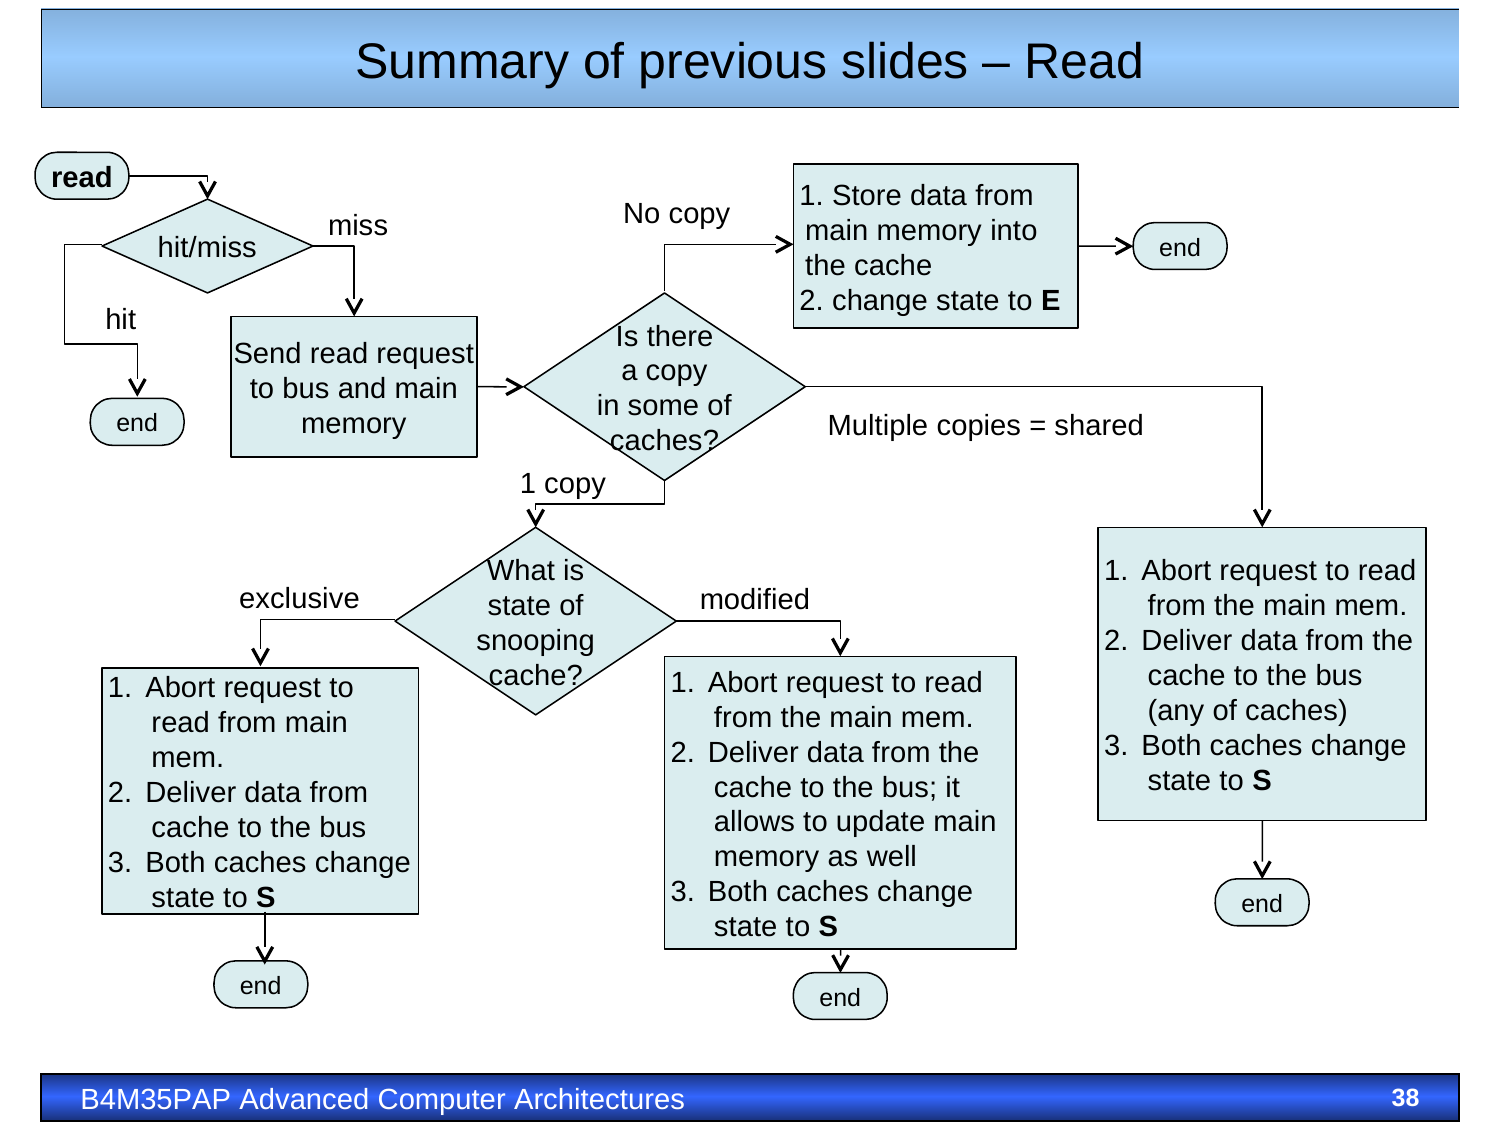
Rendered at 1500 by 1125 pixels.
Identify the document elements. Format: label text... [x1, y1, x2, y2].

text_box end [90, 398, 185, 446]
text_box 1. Store data from main memory into the cache 2. change state to E [793, 163, 1078, 328]
text_box Abort request to read from main mem. Deliver data from cache to the bus Both caches change state to S [102, 667, 419, 914]
text_box modified [685, 572, 826, 623]
text_box Abort request to read from the main mem. Deliver data from the cache to the bus; it allows to update main memory as well Both caches change state to S [664, 656, 1017, 950]
text_box miss [313, 199, 404, 249]
text_box end [1133, 222, 1228, 270]
text_box end [1215, 878, 1310, 926]
text_box Is there a copy in some of caches? [524, 292, 805, 481]
text_box read [35, 152, 129, 200]
text_box exclusive [224, 571, 375, 622]
text_box Abort request to read from the main mem. Deliver data from the cache to the bus (any of caches) Both caches change state to S [1098, 527, 1427, 821]
text_box hit/miss [102, 199, 313, 293]
text_box Send read request to bus and main memory [230, 316, 477, 457]
text_box Multiple copies = shared [813, 398, 1160, 449]
text_box end [793, 972, 888, 1020]
title Summary of previous slides – Read [41, 8, 1459, 108]
text_box What is state of snooping cache? [395, 527, 676, 715]
text_box 1 copy [504, 456, 621, 507]
text_box No copy [608, 187, 746, 238]
text_box end [213, 960, 308, 1008]
text_box hit [90, 292, 152, 343]
